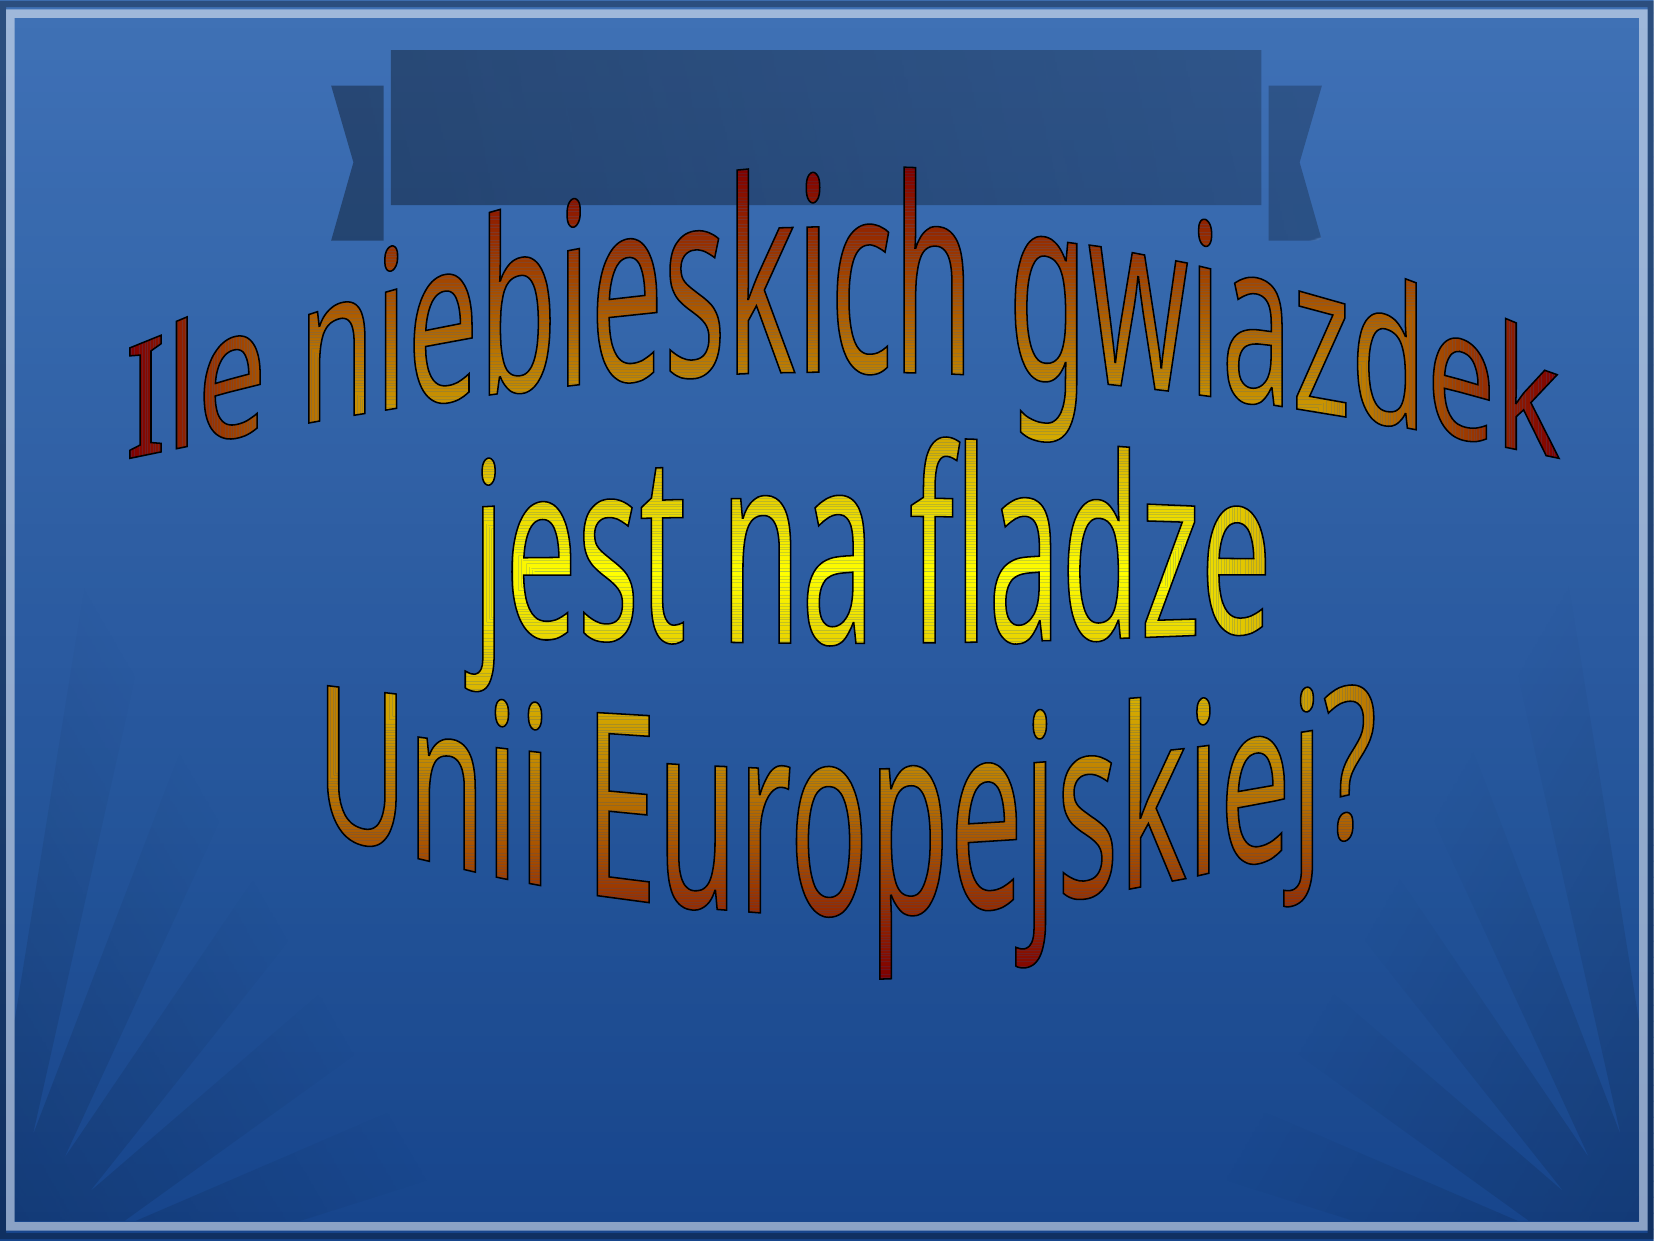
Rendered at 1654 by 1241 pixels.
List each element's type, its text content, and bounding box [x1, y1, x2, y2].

text_box Ile niebieskich gwiazdek jest na fladze Unii Europejskiej? [1207, 506, 1266, 636]
text_box Ile niebieskich gwiazdek jest na fladze Unii Europejskiej? [597, 238, 657, 384]
text_box Ile niebieskich gwiazdek jest na fladze Unii Europejskiej? [956, 762, 1017, 911]
text_box Ile niebieskich gwiazdek jest na fladze Unii Europejskiej? [1197, 745, 1209, 876]
text_box Ile niebieskich gwiazdek jest na fladze Unii Europejskiej? [308, 301, 365, 424]
text_box Ile niebieskich gwiazdek jest na fladze Unii Europejskiej? [1357, 278, 1417, 430]
text_box Ile niebieskich gwiazdek jest na fladze Unii Europejskiej? [807, 226, 819, 373]
text_box Ile niebieskich gwiazdek jest na fladze Unii Europejskiej? [731, 495, 791, 644]
text_box Ile niebieskich gwiazdek jest na fladze Unii Europejskiej? [837, 224, 889, 375]
text_box Ile niebieskich gwiazdek jest na fladze Unii Europejskiej? [204, 335, 261, 440]
text_box Ile niebieskich gwiazdek jest na fladze Unii Europejskiej? [1089, 245, 1188, 392]
text_box Ile niebieskich gwiazdek jest na fladze Unii Europejskiej? [1015, 761, 1046, 968]
text_box Ile niebieskich gwiazdek jest na fladze Unii Europejskiej? [512, 501, 571, 640]
text_box Ile niebieskich gwiazdek jest na fladze Unii Europejskiej? [1226, 736, 1285, 865]
text_box Ile niebieskich gwiazdek jest na fladze Unii Europejskiej? [904, 167, 964, 375]
text_box Ile niebieskich gwiazdek jest na fladze Unii Europejskiej? [414, 274, 473, 404]
text_box Ile niebieskich gwiazdek jest na fladze Unii Europejskiej? [1015, 236, 1077, 443]
text_box Ile niebieskich gwiazdek jest na fladze Unii Europejskiej? [994, 497, 1051, 645]
text_box Ile niebieskich gwiazdek jest na fladze Unii Europejskiej? [1068, 446, 1130, 642]
text_box Ile niebieskich gwiazdek jest na fladze Unii Europejskiej? [737, 169, 795, 375]
text_box Ile niebieskich gwiazdek jest na fladze Unii Europejskiej? [1505, 318, 1560, 459]
text_box Ile niebieskich gwiazdek jest na fladze Unii Europejskiej? [670, 230, 721, 379]
text_box Ile niebieskich gwiazdek jest na fladze Unii Europejskiej? [465, 506, 495, 692]
text_box Ile niebieskich gwiazdek jest na fladze Unii Europejskiej? [1324, 684, 1374, 797]
text_box Ile niebieskich gwiazdek jest na fladze Unii Europejskiej? [1283, 730, 1313, 907]
text_box Ile niebieskich gwiazdek jest na fladze Unii Europejskiej? [567, 248, 580, 387]
text_box Ile niebieskich gwiazdek jest na fladze Unii Europejskiej? [965, 438, 977, 643]
text_box Ile niebieskich gwiazdek jest na fladze Unii Europejskiej? [1296, 291, 1346, 418]
text_box Ile niebieskich gwiazdek jest na fladze Unii Europejskiej? [879, 765, 943, 980]
text_box Ile niebieskich gwiazdek jest na fladze Unii Europejskiej? [529, 751, 541, 886]
text_box Ile niebieskich gwiazdek jest na fladze Unii Europejskiej? [385, 289, 397, 411]
text_box Ile niebieskich gwiazdek jest na fladze Unii Europejskiej? [1433, 338, 1490, 442]
text_box Ile niebieskich gwiazdek jest na fladze Unii Europejskiej? [796, 766, 862, 918]
text_box Ile niebieskich gwiazdek jest na fladze Unii Europejskiej? [489, 209, 551, 396]
text_box Ile niebieskich gwiazdek jest na fladze Unii Europejskiej? [748, 765, 790, 913]
text_box Ile niebieskich gwiazdek jest na fladze Unii Europejskiej? [1145, 504, 1196, 638]
text_box Ile niebieskich gwiazdek jest na fladze Unii Europejskiej? [597, 712, 650, 903]
text_box Ile niebieskich gwiazdek jest na fladze Unii Europejskiej? [667, 763, 727, 911]
text_box Ile niebieskich gwiazdek jest na fladze Unii Europejskiej? [911, 437, 960, 643]
text_box Ile niebieskich gwiazdek jest na fladze Unii Europejskiej? [129, 335, 162, 459]
text_box Ile niebieskich gwiazdek jest na fladze Unii Europejskiej? [496, 747, 508, 880]
text_box Ile niebieskich gwiazdek jest na fladze Unii Europejskiej? [641, 467, 684, 645]
text_box Ile niebieskich gwiazdek jest na fladze Unii Europejskiej? [327, 685, 397, 847]
text_box Ile niebieskich gwiazdek jest na fladze Unii Europejskiej? [1227, 277, 1283, 407]
text_box Ile niebieskich gwiazdek jest na fladze Unii Europejskiej? [418, 737, 476, 873]
text_box Ile niebieskich gwiazdek jest na fladze Unii Europejskiej? [176, 316, 188, 449]
text_box Ile niebieskich gwiazdek jest na fladze Unii Europejskiej? [1199, 266, 1211, 397]
text_box Ile niebieskich gwiazdek jest na fladze Unii Europejskiej? [583, 499, 634, 643]
text_box Ile niebieskich gwiazdek jest na fladze Unii Europejskiej? [1129, 697, 1186, 890]
text_box Ile niebieskich gwiazdek jest na fladze Unii Europejskiej? [1063, 755, 1113, 900]
text_box Ile niebieskich gwiazdek jest na fladze Unii Europejskiej? [807, 495, 865, 647]
